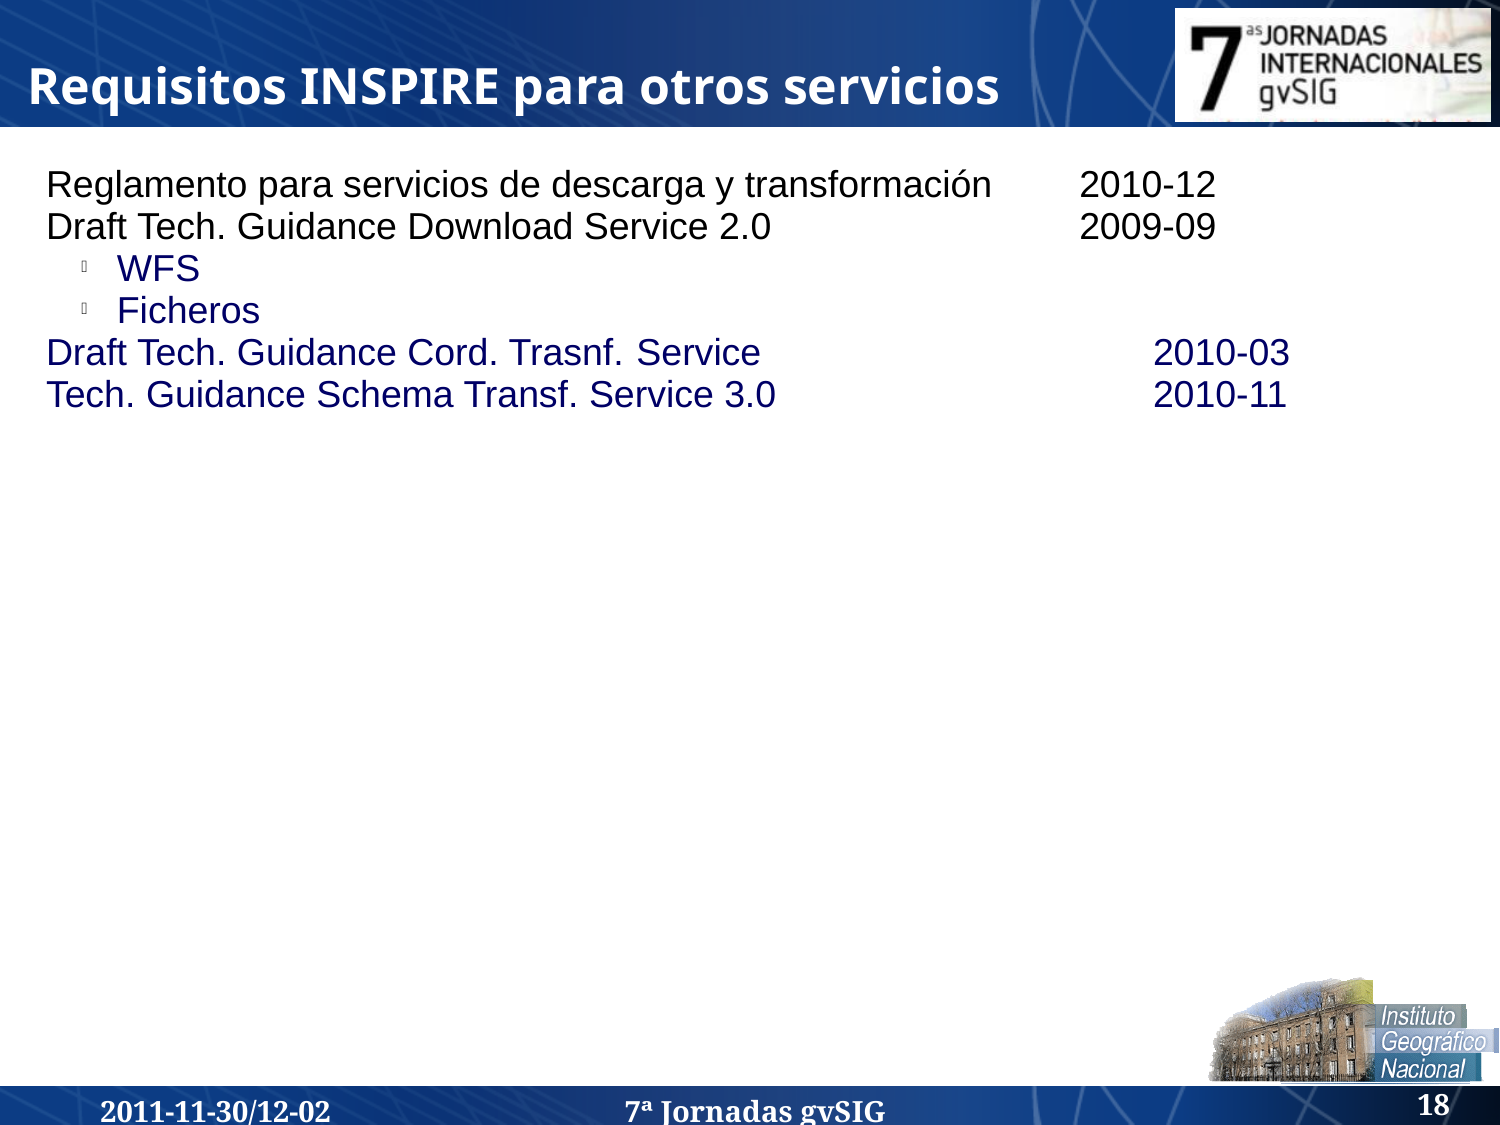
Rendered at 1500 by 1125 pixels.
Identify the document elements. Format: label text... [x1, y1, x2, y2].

text_box Requisitos INSPIRE para otros servicios [0, 43, 1275, 107]
text_box Reglamento para servicios de descarga y transformación 2010-12 Draft Tech. Guidance Download Service 2.0 2009-09 WFS Ficheros Draft Tech. Guidance Cord. Trasnf. Service 2010-03 Tech. Guidance Schema Transf. Service 3.0 2010-11 [31, 156, 1465, 973]
picture [0, 0, 1500, 127]
picture [0, 968, 1500, 1125]
